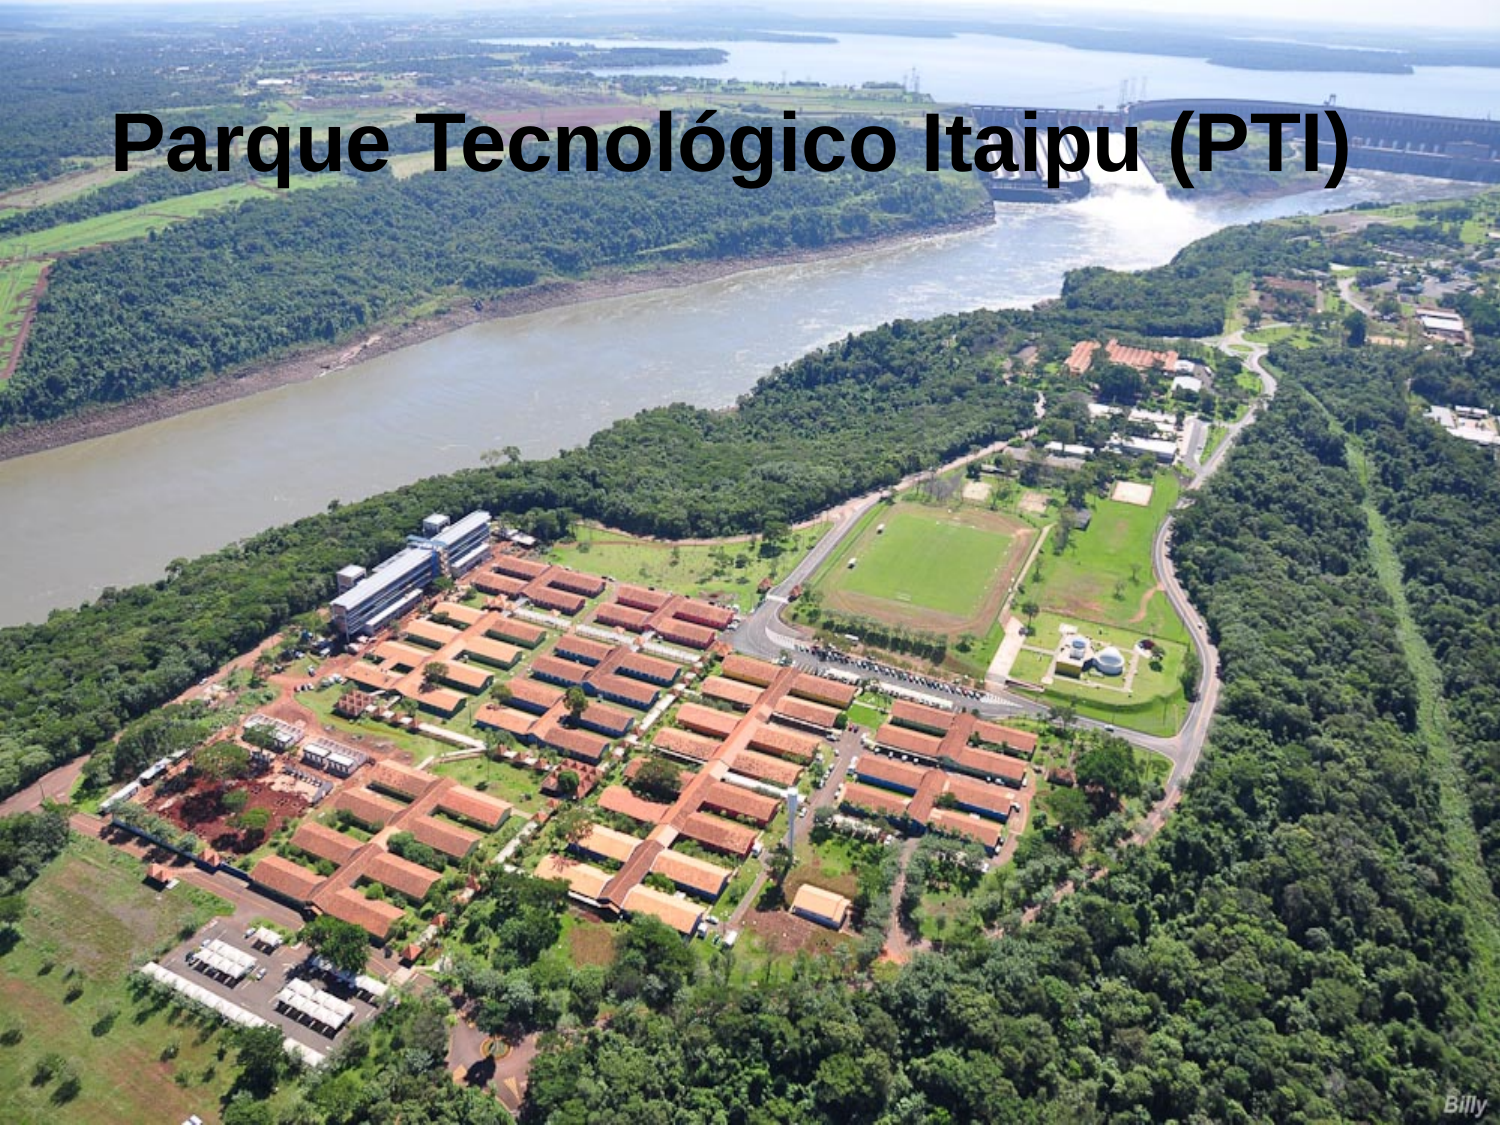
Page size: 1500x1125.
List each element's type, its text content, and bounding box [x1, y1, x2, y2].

picture [0, 0, 1500, 1125]
title Parque Tecnológico Itaipu (PTI) [74, 44, 1425, 232]
